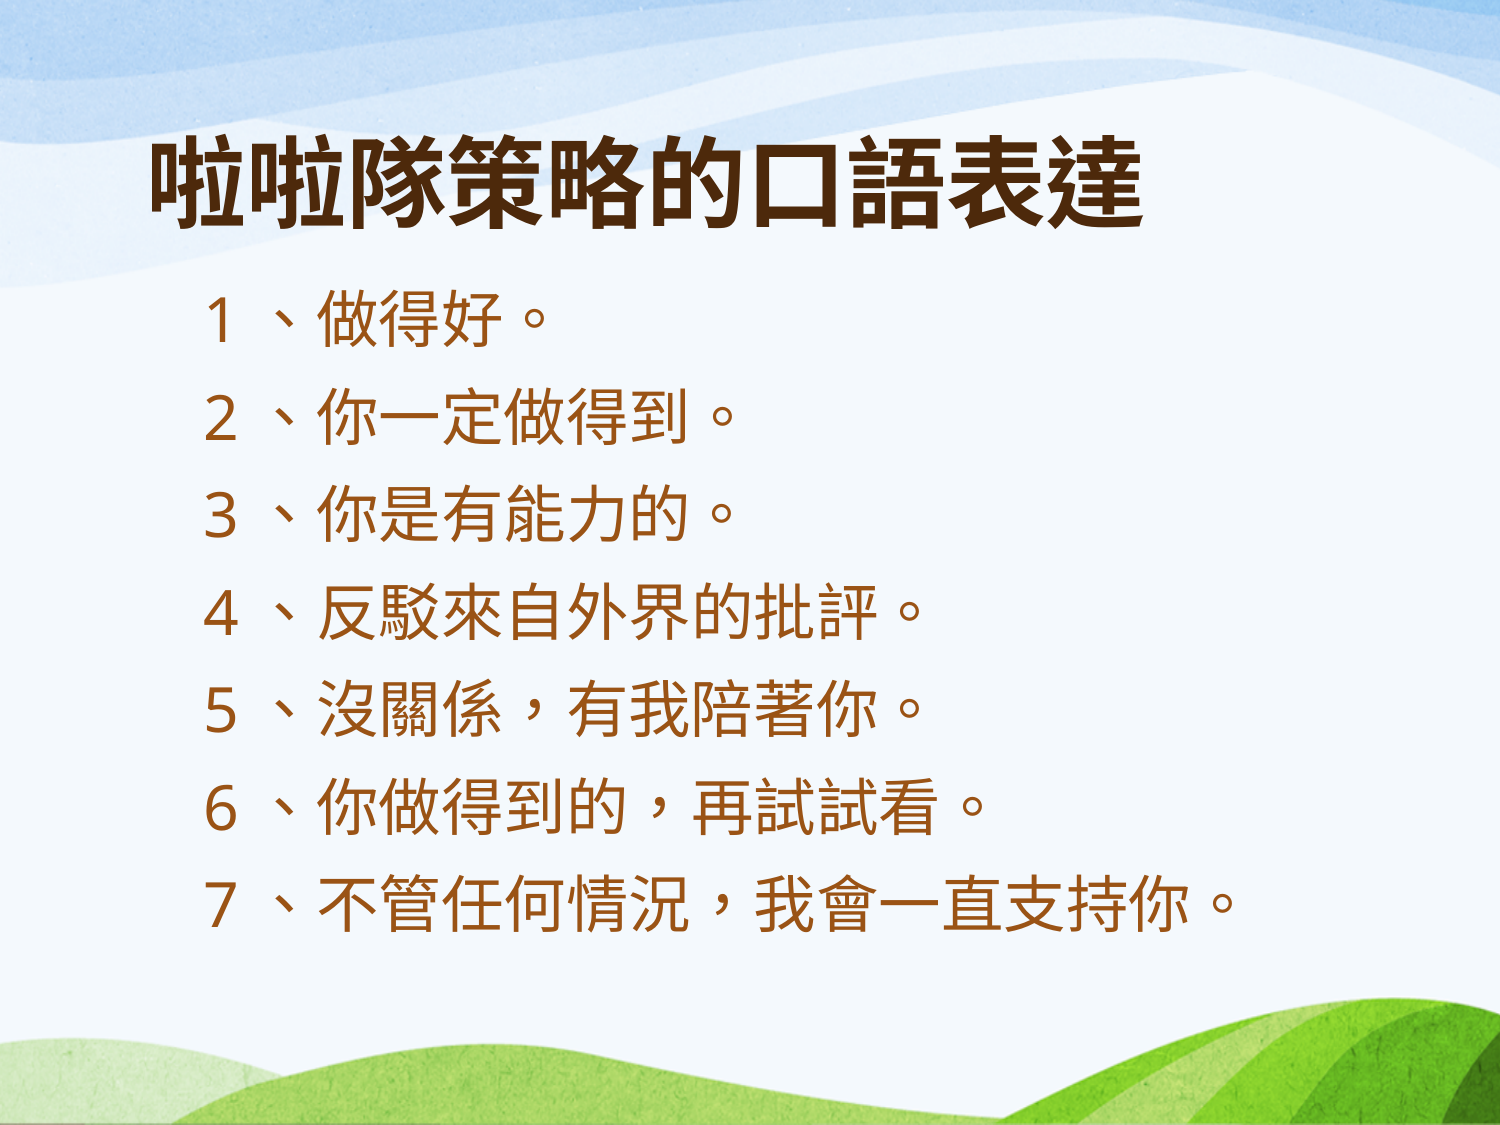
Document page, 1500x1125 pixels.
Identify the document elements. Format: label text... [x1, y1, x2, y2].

list 1、做得好。 2、你一定做得到。 3、你是有能力的。 4、反駁來自外界的批評。 5、沒關係，有我陪著你。 6、你做得到的，再試試看。 7、不管任何情況，我會一直支持你。 [131, 287, 1369, 982]
title 啦啦隊策略的口語表達 [131, 50, 1369, 251]
